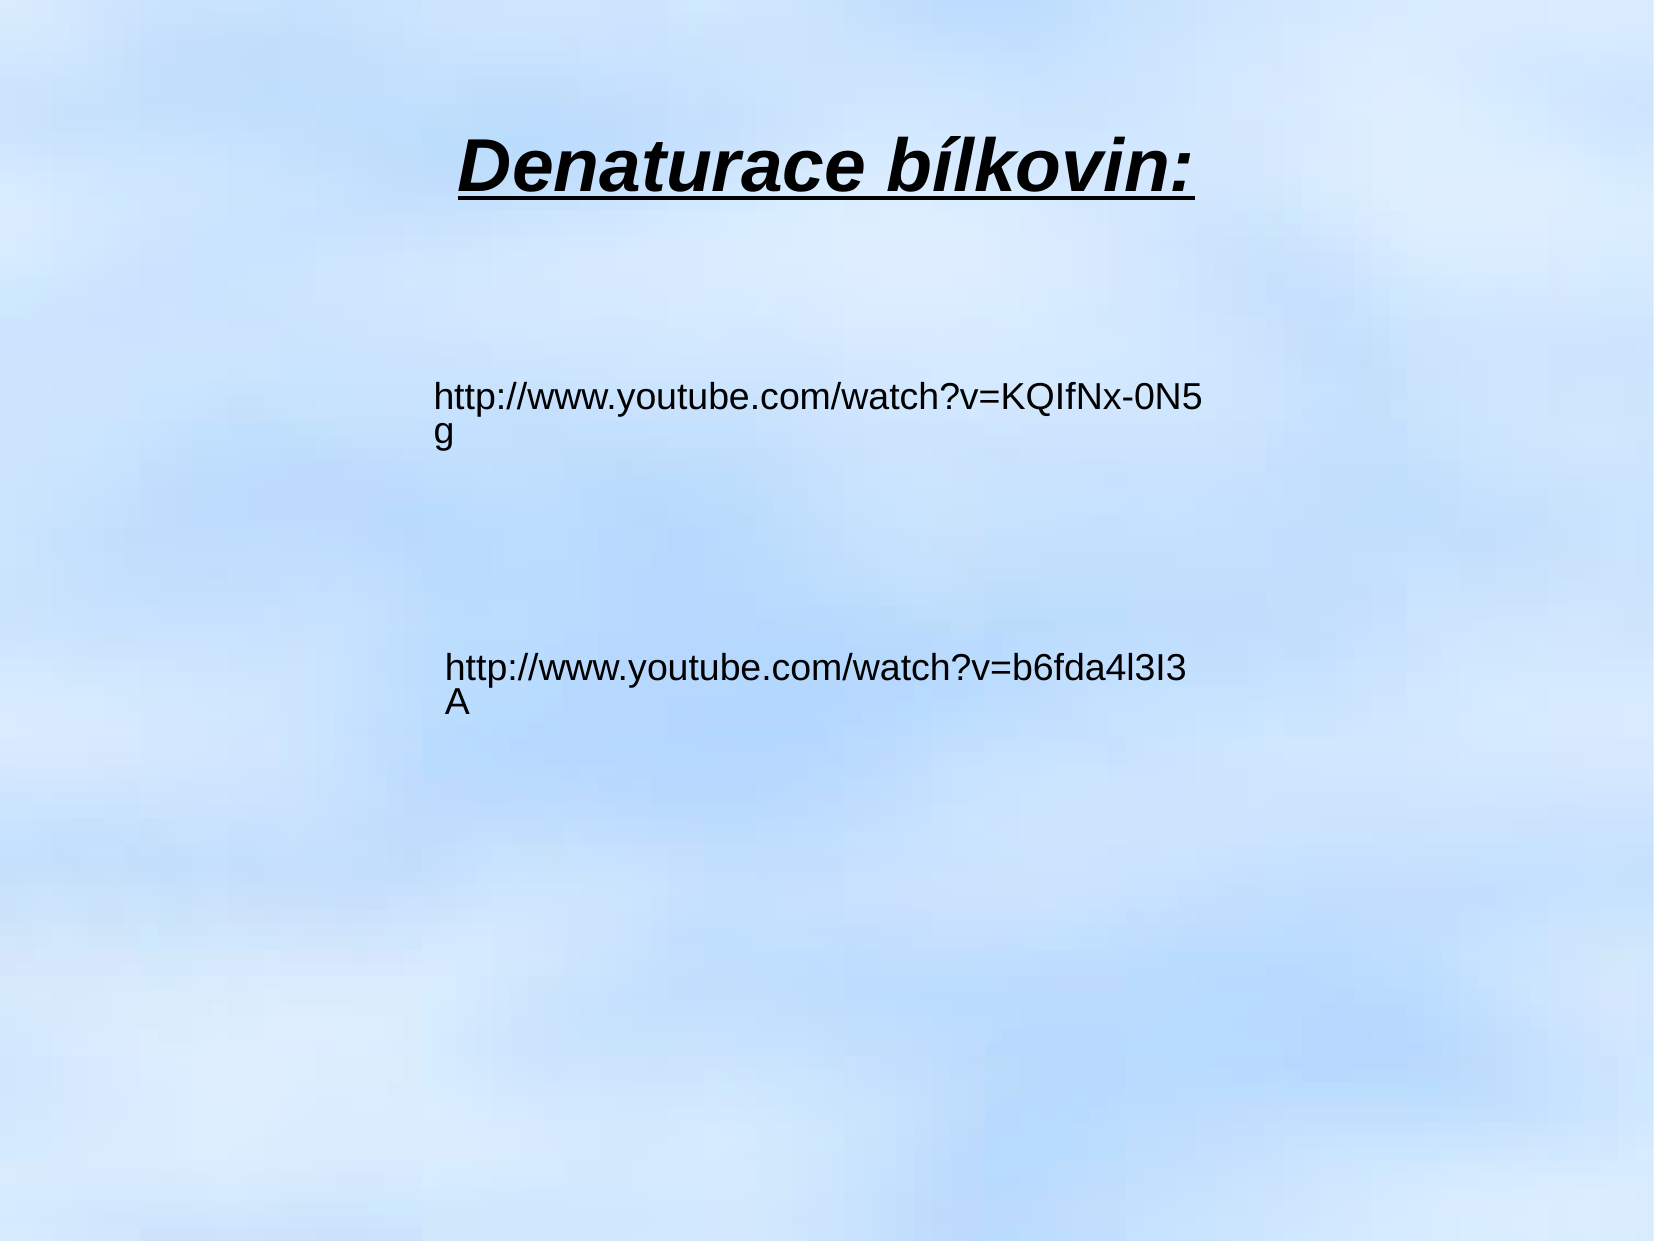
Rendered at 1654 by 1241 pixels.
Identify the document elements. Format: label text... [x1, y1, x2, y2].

title Denaturace bílkovin: [82, 26, 1571, 279]
text_box http://www.youtube.com/watch?v=KQIfNx-0N5g [418, 368, 1235, 468]
text_box http://www.youtube.com/watch?v=b6fda4l3I3A [430, 639, 1224, 739]
